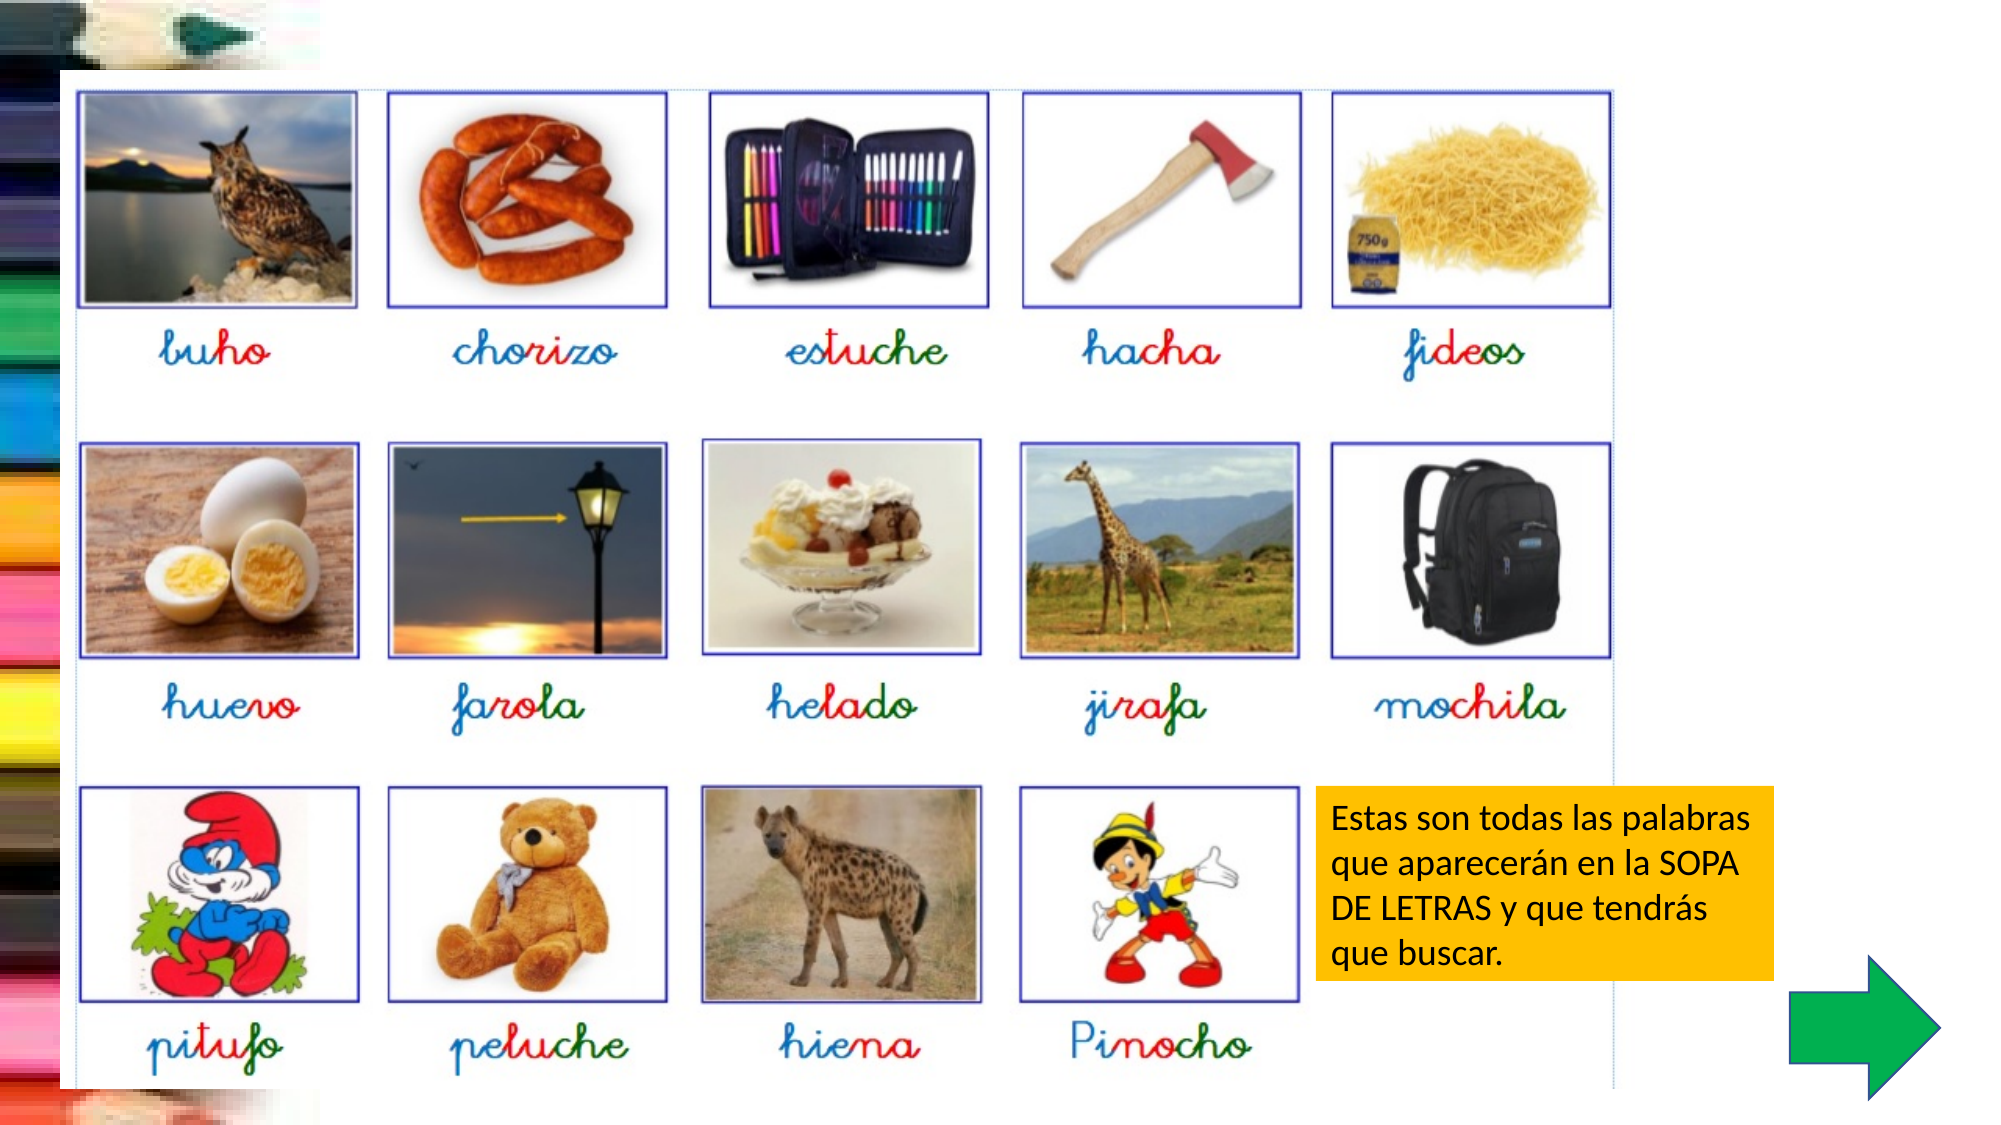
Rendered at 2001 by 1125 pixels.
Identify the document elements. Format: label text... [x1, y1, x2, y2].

text_box Estas son todas las palabras que aparecerán en la SOPA DE LETRAS y que tendrás que buscar. [1315, 785, 1774, 981]
picture [0, 0, 2001, 1125]
text_box [1789, 956, 1940, 1099]
